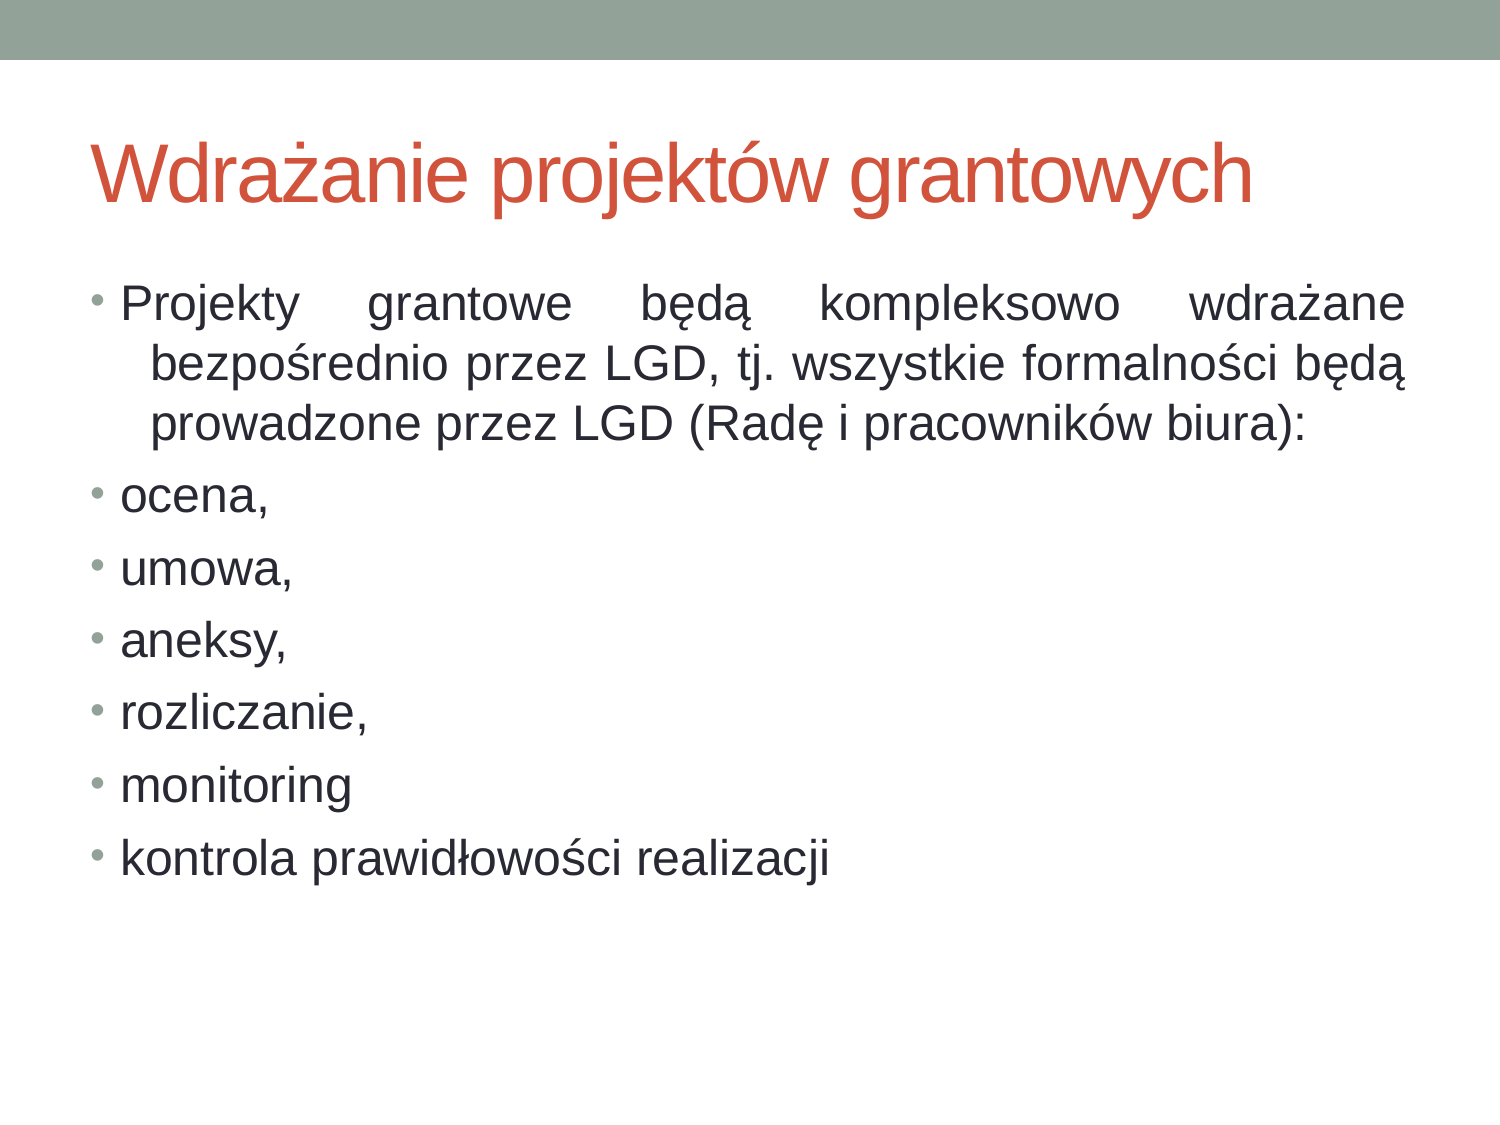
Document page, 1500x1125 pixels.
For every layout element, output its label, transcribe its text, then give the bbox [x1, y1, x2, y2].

list Projekty grantowe będą kompleksowo wdrażane bezpośrednio przez LGD, tj. wszystkie formalności będą prowadzone przez LGD (Radę i pracowników biura): ocena, umowa, aneksy, rozliczanie, monitoring kontrola prawidłowości realizacji [75, 262, 1426, 1063]
title Wdrażanie projektów grantowych [75, 87, 1426, 251]
